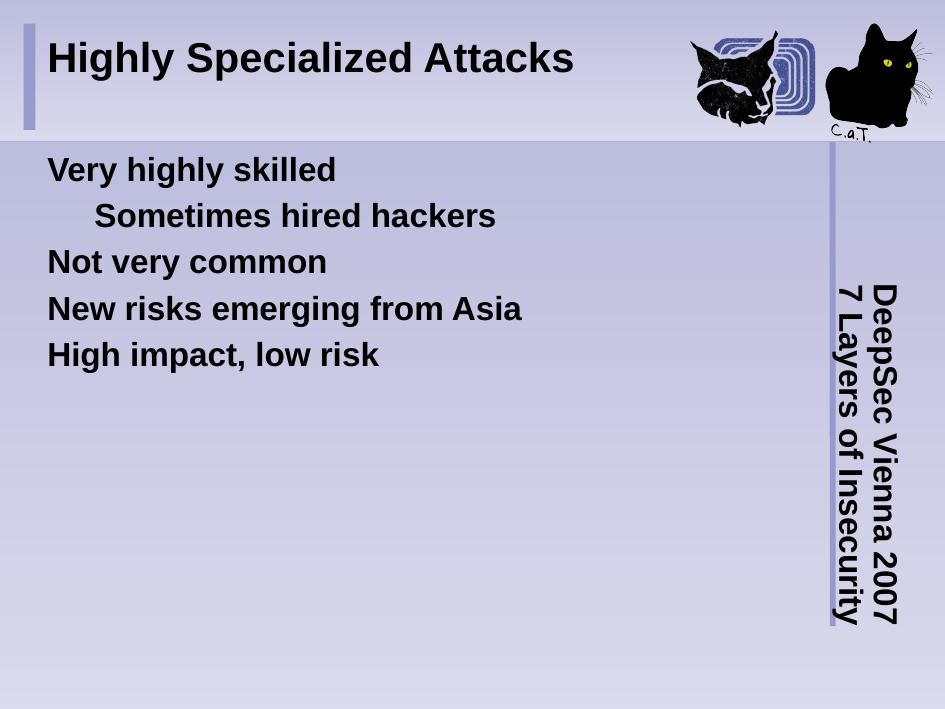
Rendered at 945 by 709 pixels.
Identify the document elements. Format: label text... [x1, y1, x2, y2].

list Very highly skilled Sometimes hired hackers Not very common New risks emerging from Asia High impact, low risk [47, 153, 815, 634]
picture [685, 23, 934, 143]
title Highly Specialized Attacks [47, 37, 813, 130]
